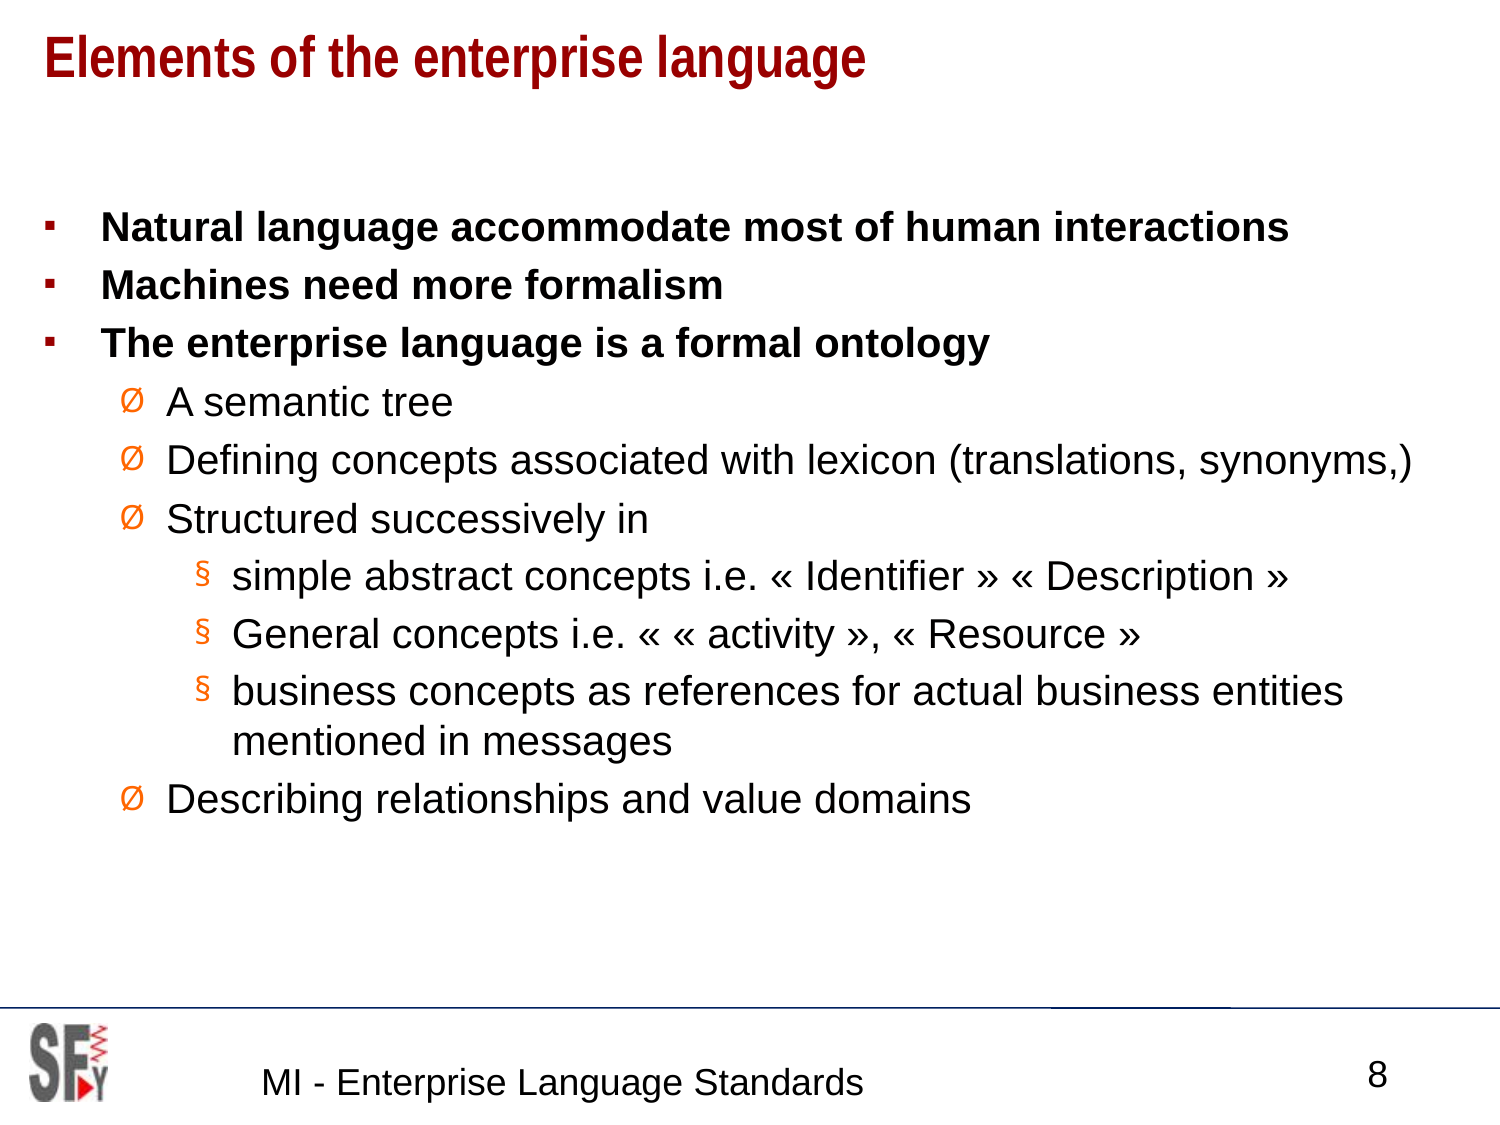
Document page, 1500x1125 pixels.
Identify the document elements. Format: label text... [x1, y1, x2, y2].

title Elements of the enterprise language [29, 12, 1471, 184]
slide_number <numéro> [1352, 1034, 1490, 1103]
footer MI - Enterprise Language Standards [246, 1042, 1266, 1103]
picture [29, 1023, 108, 1102]
list Natural language accommodate most of human interactions Machines need more formalism The enterprise language is a formal ontology A semantic tree Defining concepts associated with lexicon (translations, synonyms,) Structured successively in simple abstract concepts i.e. « Identifier » « Description » General concepts i.e. « « activity », « Resource » business concepts as references for actual business entities mentioned in messages Describing relationships and value domains [29, 184, 1471, 950]
